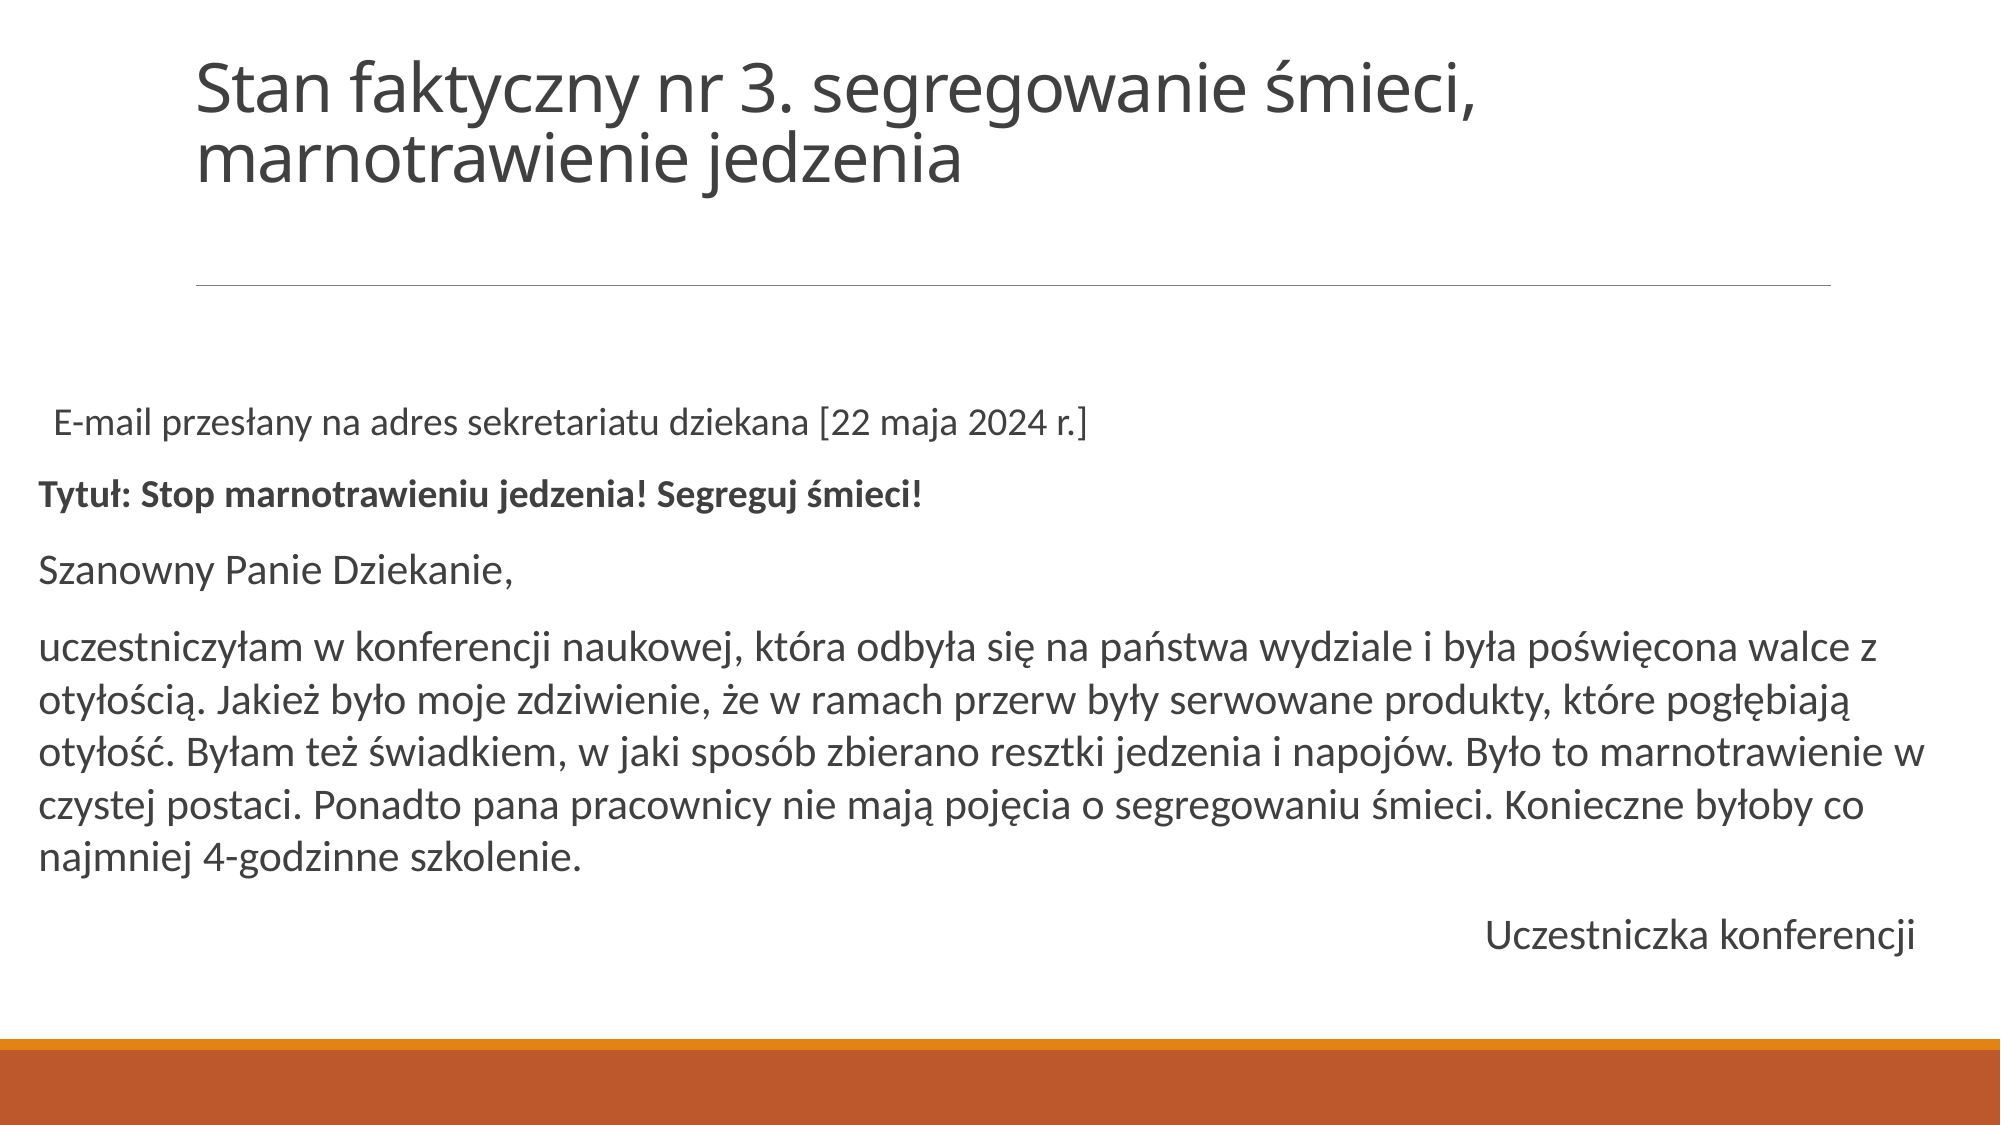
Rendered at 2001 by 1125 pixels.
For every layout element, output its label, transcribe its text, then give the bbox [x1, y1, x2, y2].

list E-mail przesłany na adres sekretariatu dziekana [22 maja 2024 r.] Tytuł: Stop marnotrawieniu jedzenia! Segreguj śmieci! Szanowny Panie Dziekanie, uczestniczyłam w konferencji naukowej, która odbyła się na państwa wydziale i była poświęcona walce z otyłością. Jakież było moje zdziwienie, że w ramach przerw były serwowane produkty, które pogłębiają otyłość. Byłam też świadkiem, w jaki sposób zbierano resztki jedzenia i napojów. Było to marnotrawienie w czystej postaci. Ponadto pana pracownicy nie mają pojęcia o segregowaniu śmieci. Konieczne byłoby co najmniej 4-godzinne szkolenie. Uczestniczka konferencji [38, 388, 1971, 1024]
title Stan faktyczny nr 3. segregowanie śmieci, marnotrawienie jedzenia [180, 47, 1831, 286]
